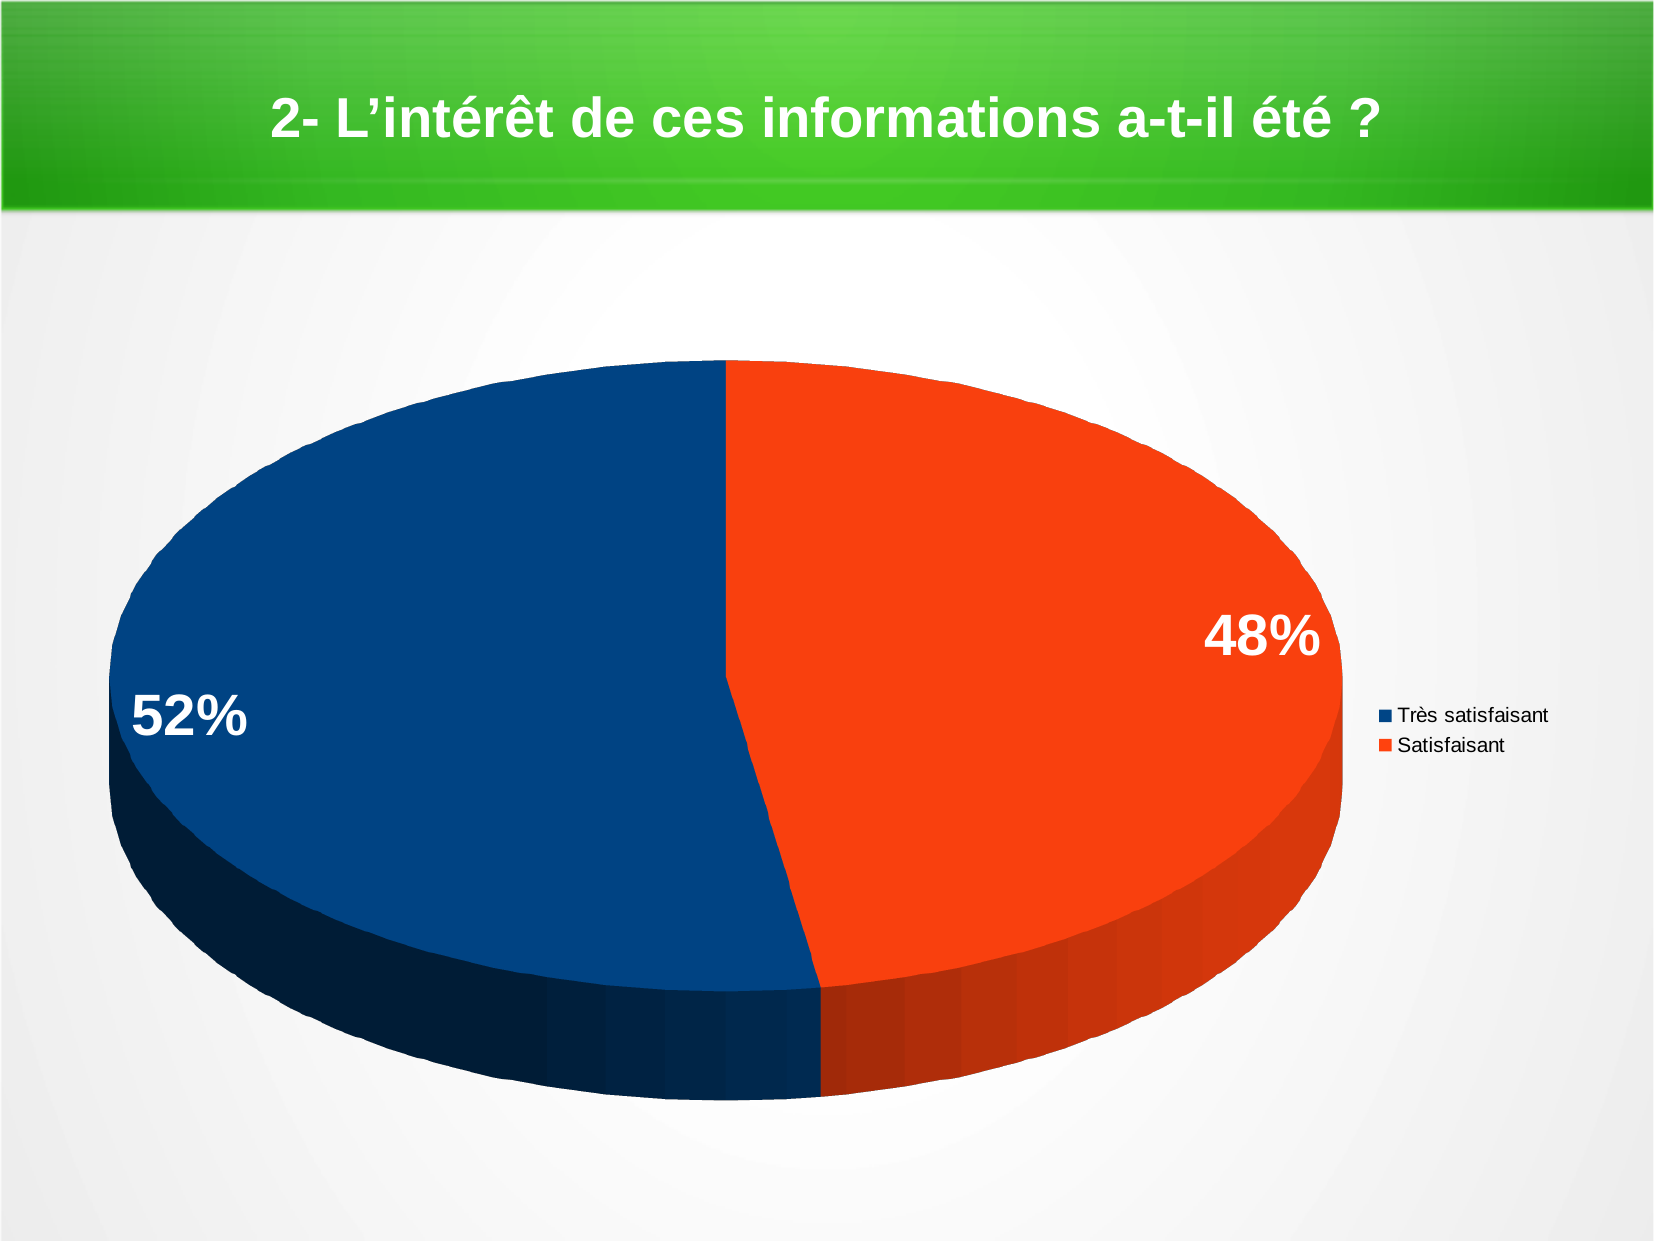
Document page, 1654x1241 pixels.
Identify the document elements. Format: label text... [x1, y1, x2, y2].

picture [0, 0, 1654, 1241]
chart [80, 289, 1569, 1172]
title 2- L’intérêt de ces informations a-t-il été ? [82, 47, 1571, 189]
